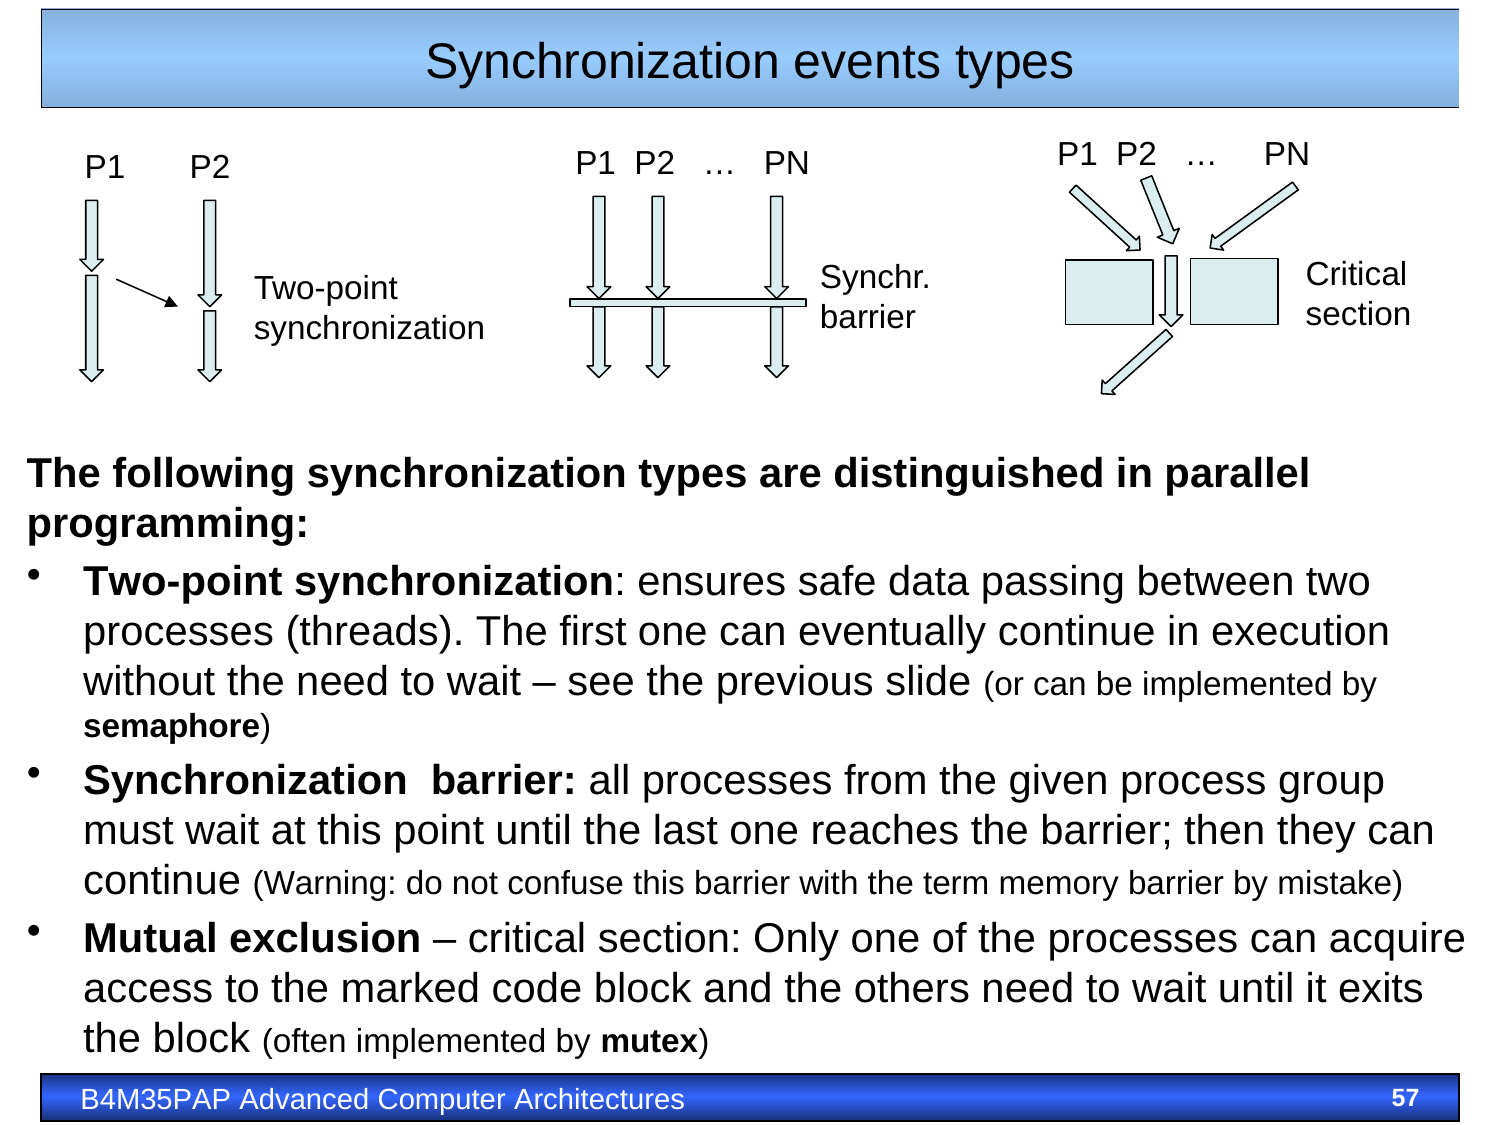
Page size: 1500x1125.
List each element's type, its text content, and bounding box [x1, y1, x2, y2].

text_box [79, 200, 104, 272]
text_box [197, 310, 222, 382]
text_box [1065, 259, 1154, 325]
title Synchronization events types [41, 8, 1459, 108]
text_box Critical section [1290, 244, 1500, 340]
text_box [1190, 258, 1279, 325]
text_box [1159, 255, 1183, 327]
text_box P1 P2 … PN [560, 133, 827, 189]
text_box [1140, 180, 1180, 244]
text_box P1 P2 … PN [1042, 124, 1357, 180]
text_box Two-point synchronization [238, 258, 506, 354]
text_box [197, 200, 222, 307]
text_box Synchr. barrier [805, 247, 1031, 343]
text_box [79, 275, 104, 382]
list The following synchronization types are distinguished in parallel programming: Two-point synchronization: ensures safe data passing between two processes (threads). The first one can eventually continue in execution without the need to wait – see the previous slide (or can be implemented by semaphore) Synchronization barrier: all processes from the given process group must wait at this point until the last one reaches the barrier; then they can continue (Warning: do not confuse this barrier with the term memory barrier by mistake) Mutual exclusion – critical section: Only one of the processes can acquire access to the marked code block and the others need to wait until it exits the block (often implemented by mutex) [11, 438, 1489, 793]
text_box [116, 279, 178, 307]
text_box [570, 196, 805, 378]
text_box [1069, 185, 1141, 251]
text_box [1101, 329, 1173, 395]
text_box P1 P2 [69, 137, 286, 193]
text_box [1210, 182, 1299, 251]
